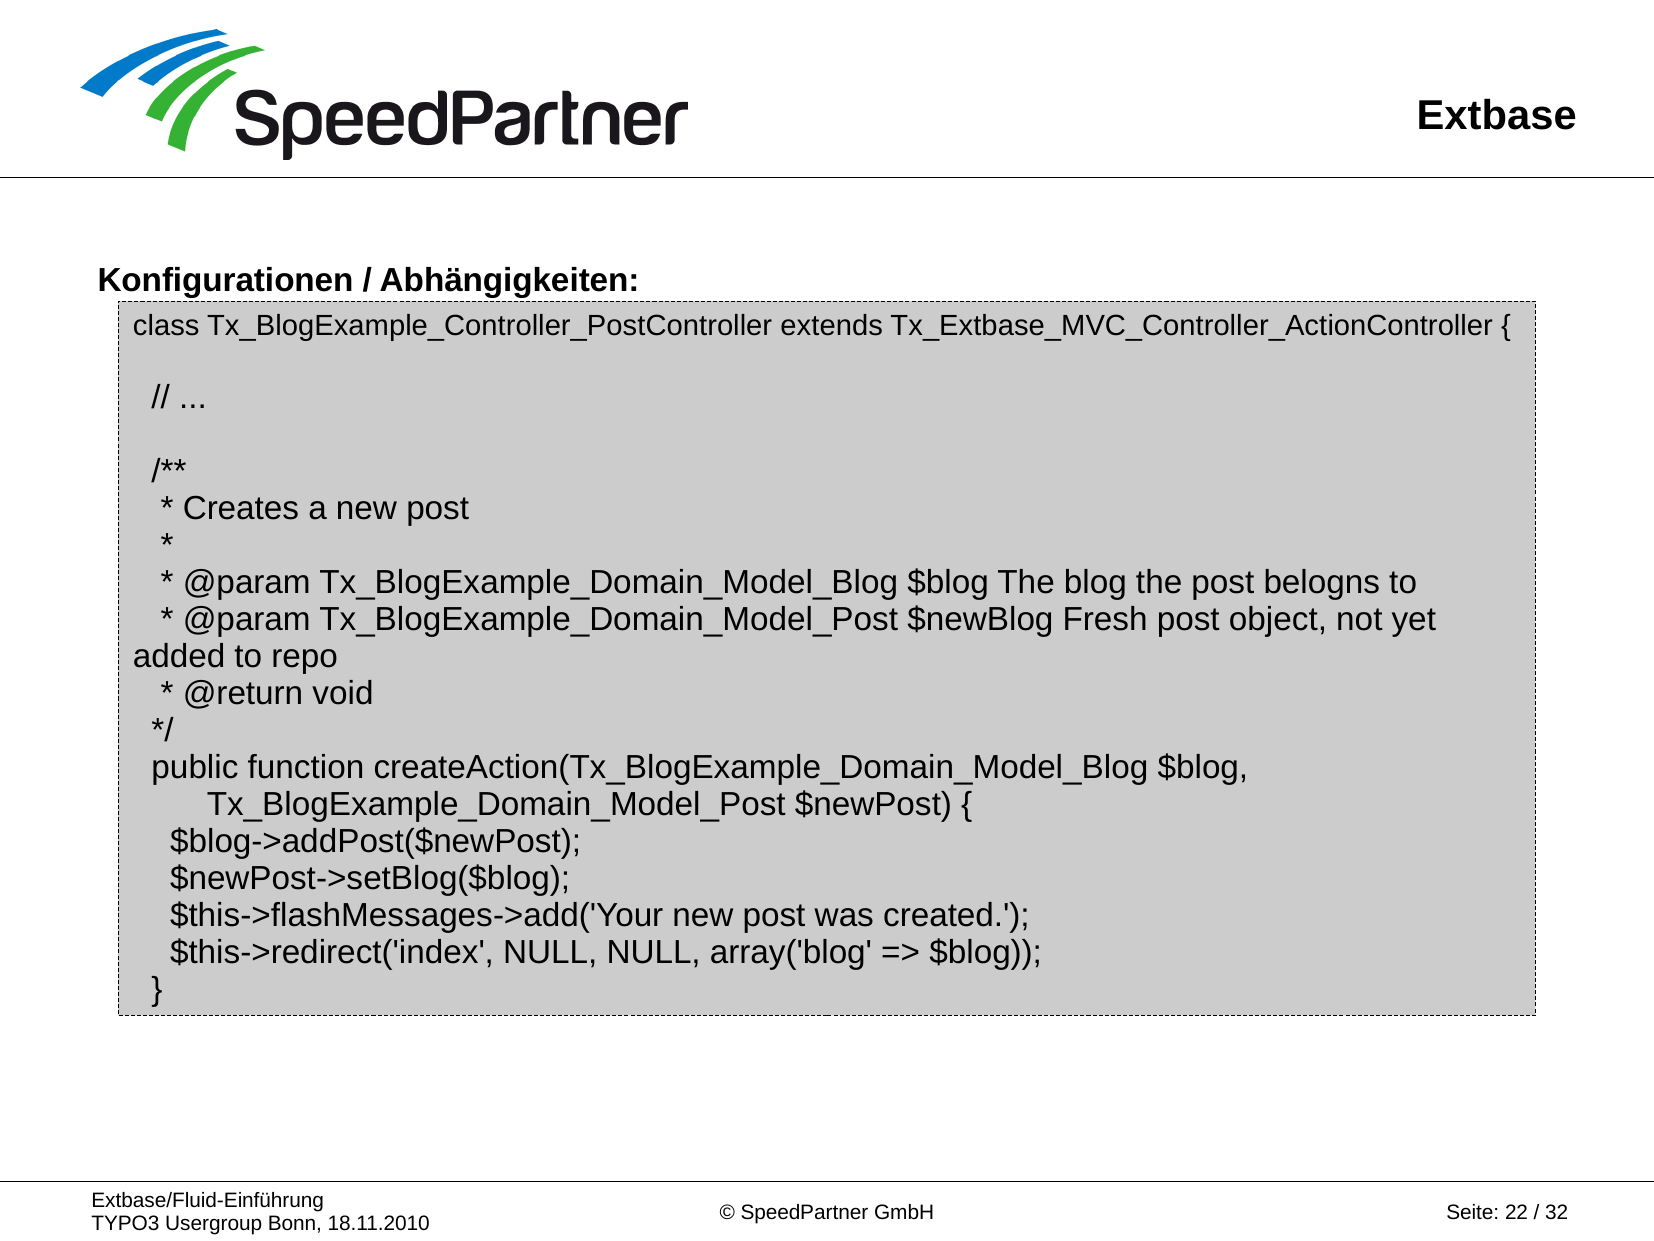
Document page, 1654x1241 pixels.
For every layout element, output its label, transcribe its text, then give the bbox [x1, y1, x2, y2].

text_box class Tx_BlogExample_Controller_PostController extends Tx_Extbase_MVC_Controller_ActionController { // ... /** * Creates a new post * * @param Tx_BlogExample_Domain_Model_Blog $blog The blog the post belogns to * @param Tx_BlogExample_Domain_Model_Post $newBlog Fresh post object, not yet added to repo * @return void */ public function createAction(Tx_BlogExample_Domain_Model_Blog $blog, Tx_BlogExample_Domain_Model_Post $newPost) { $blog->addPost($newPost); $newPost->setBlog($blog); $this->flashMessages->add('Your new post was created.'); $this->redirect('index', NULL, NULL, array('blog' => $blog)); } [118, 301, 1536, 1016]
text_box Konfigurationen / Abhängigkeiten: [82, 253, 1565, 1151]
title Extbase [590, 70, 1577, 160]
picture [80, 29, 688, 160]
